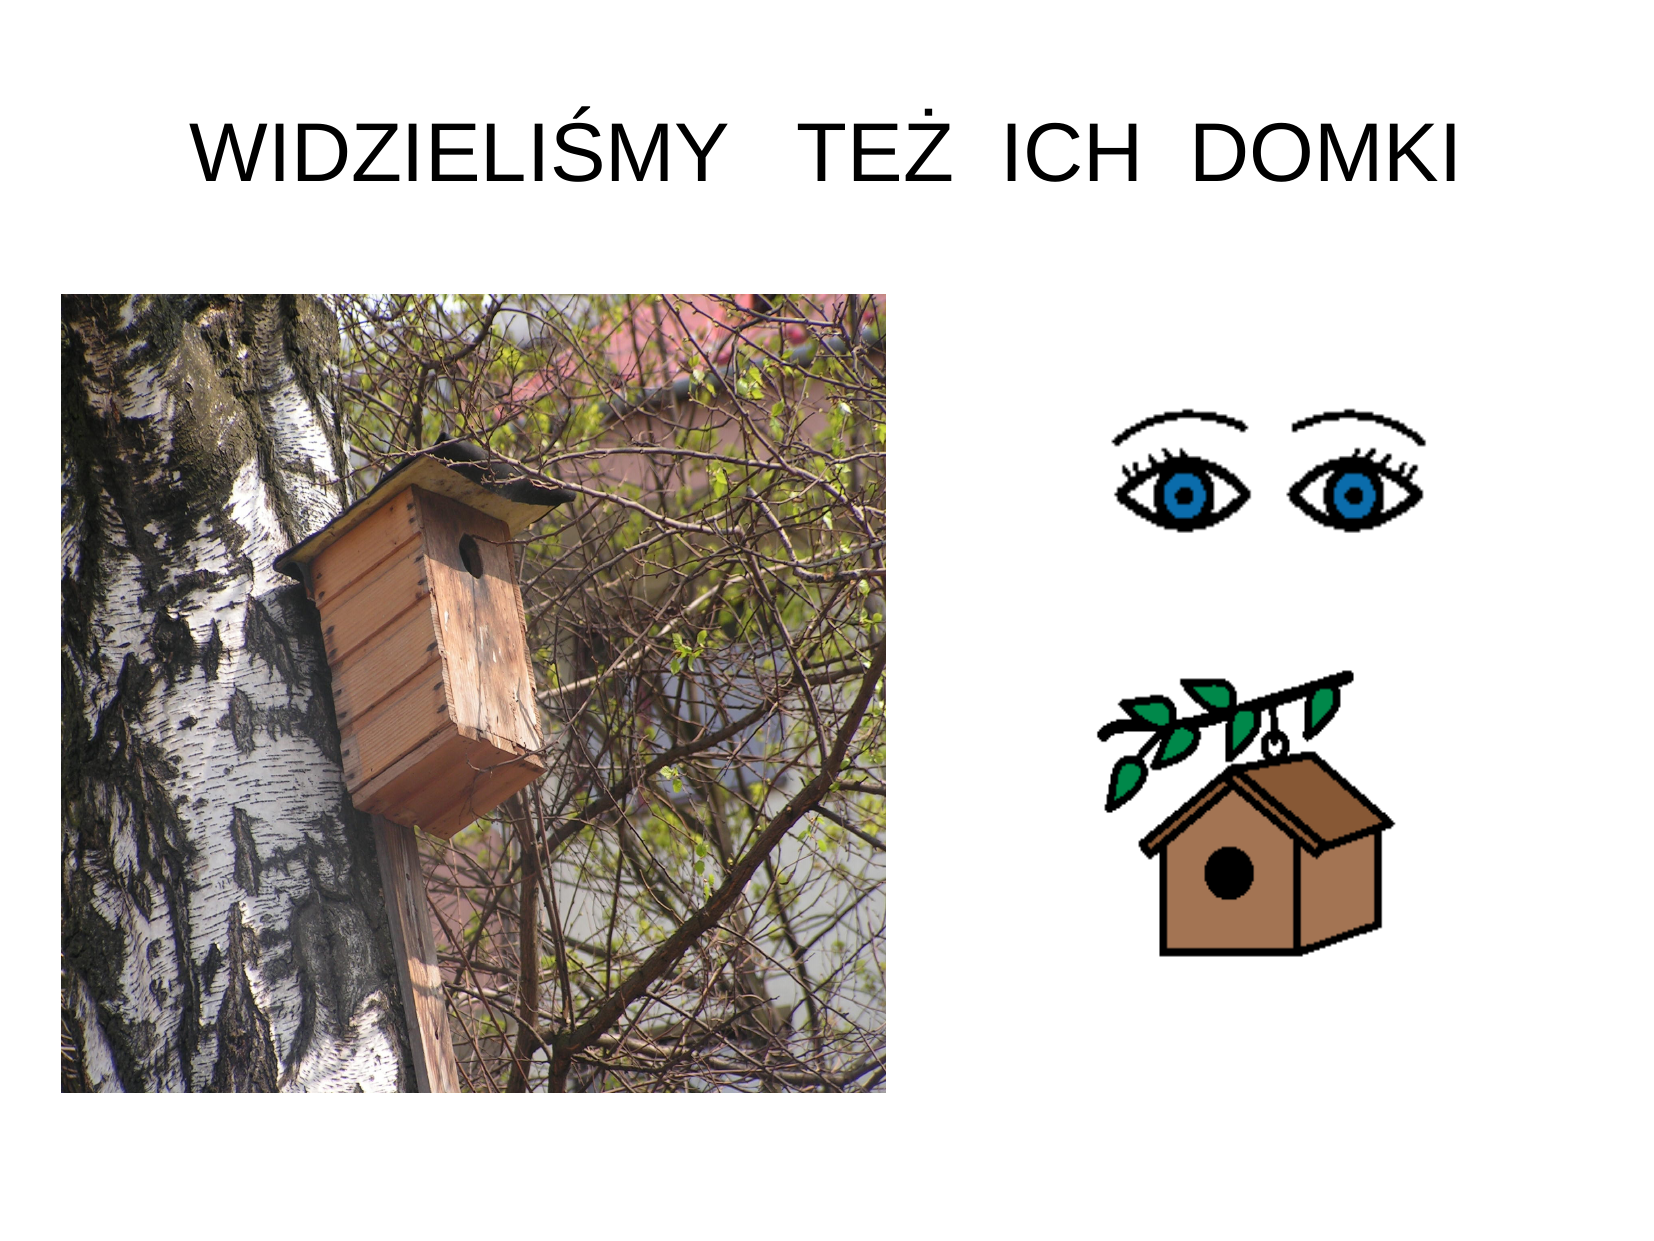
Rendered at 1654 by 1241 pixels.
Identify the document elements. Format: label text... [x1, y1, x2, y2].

title WIDZIELIŚMY TEŻ ICH DOMKI [82, 49, 1571, 257]
picture [61, 294, 886, 1093]
picture [1062, 324, 1447, 975]
